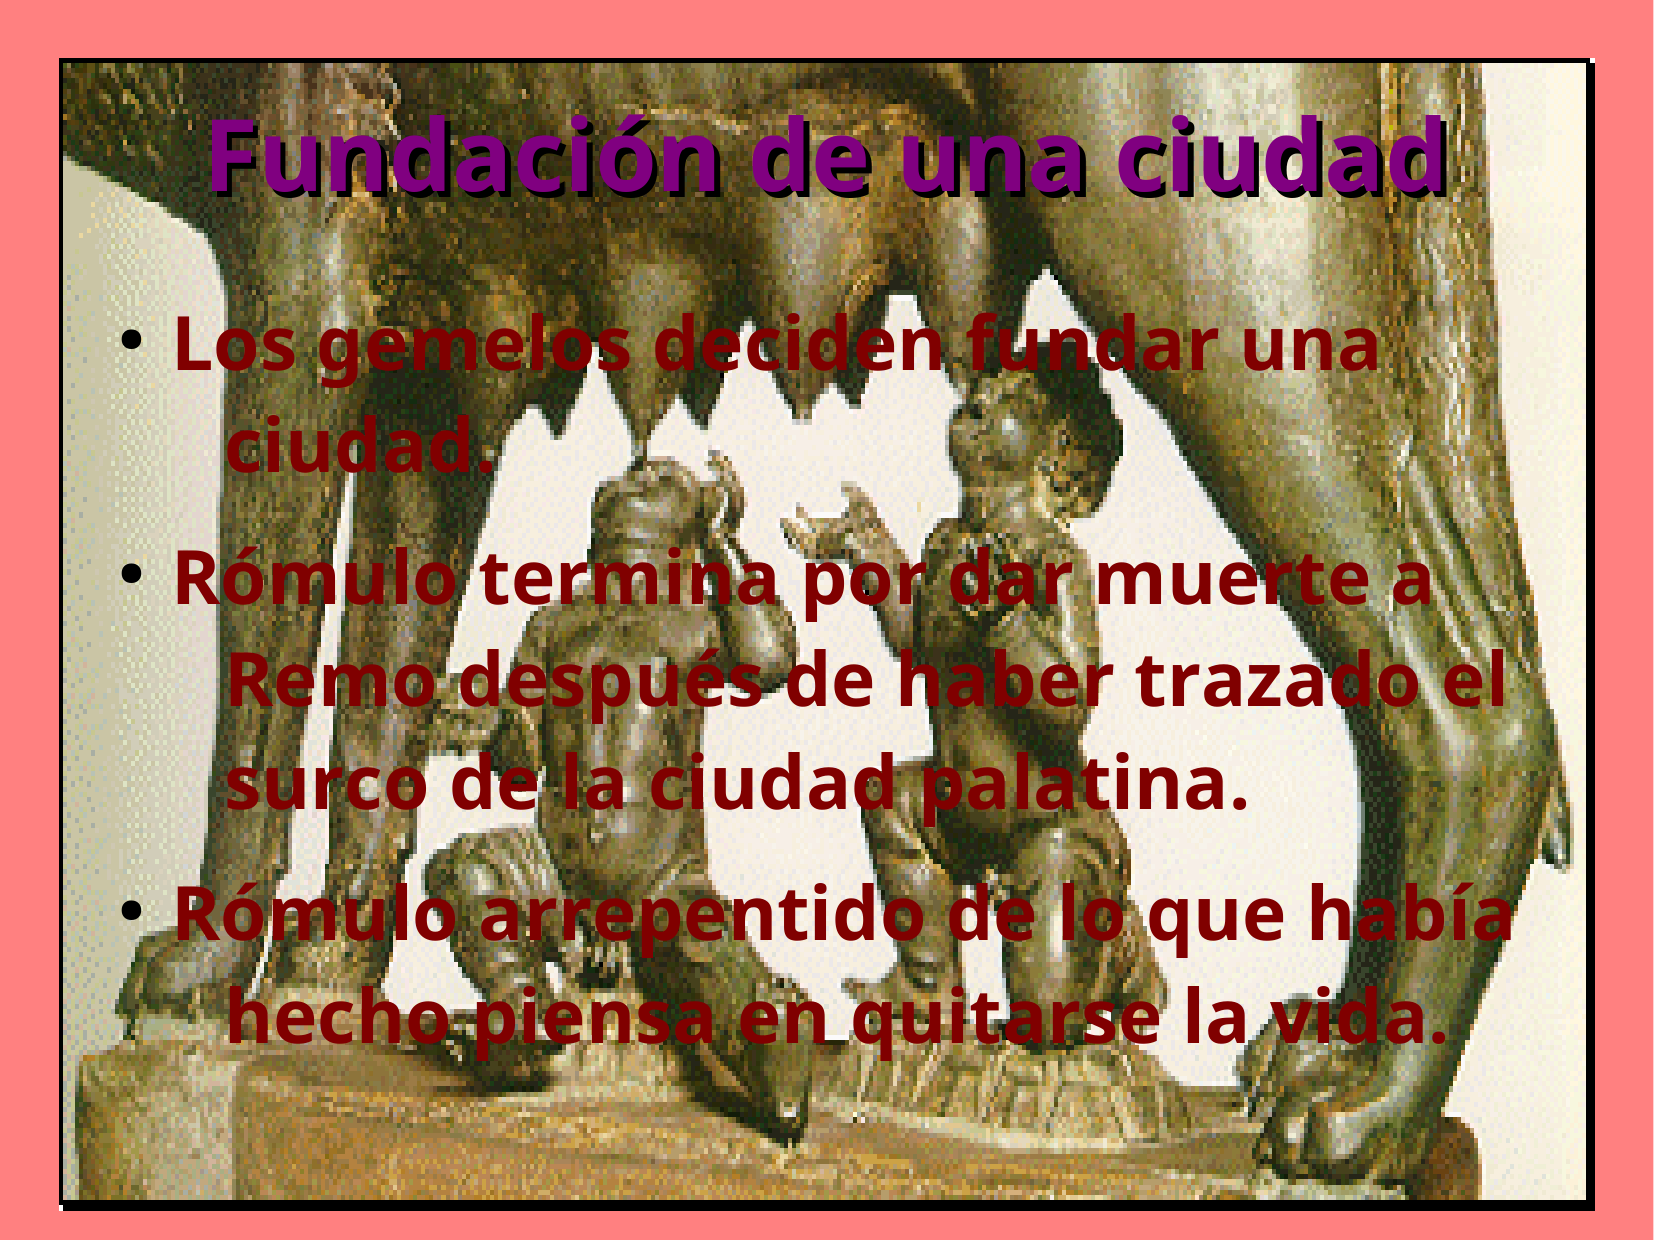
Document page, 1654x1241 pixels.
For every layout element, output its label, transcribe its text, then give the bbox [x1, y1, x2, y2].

picture [59, 58, 1595, 1211]
title Fundación de una ciudad [82, 49, 1571, 257]
list Los gemelos deciden fundar una ciudad. Rómulo termina por dar muerte a Remo después de haber trazado el surco de la ciudad palatina. Rómulo arrepentido de lo que había hecho piensa en quitarse la vida. [82, 290, 1571, 1146]
